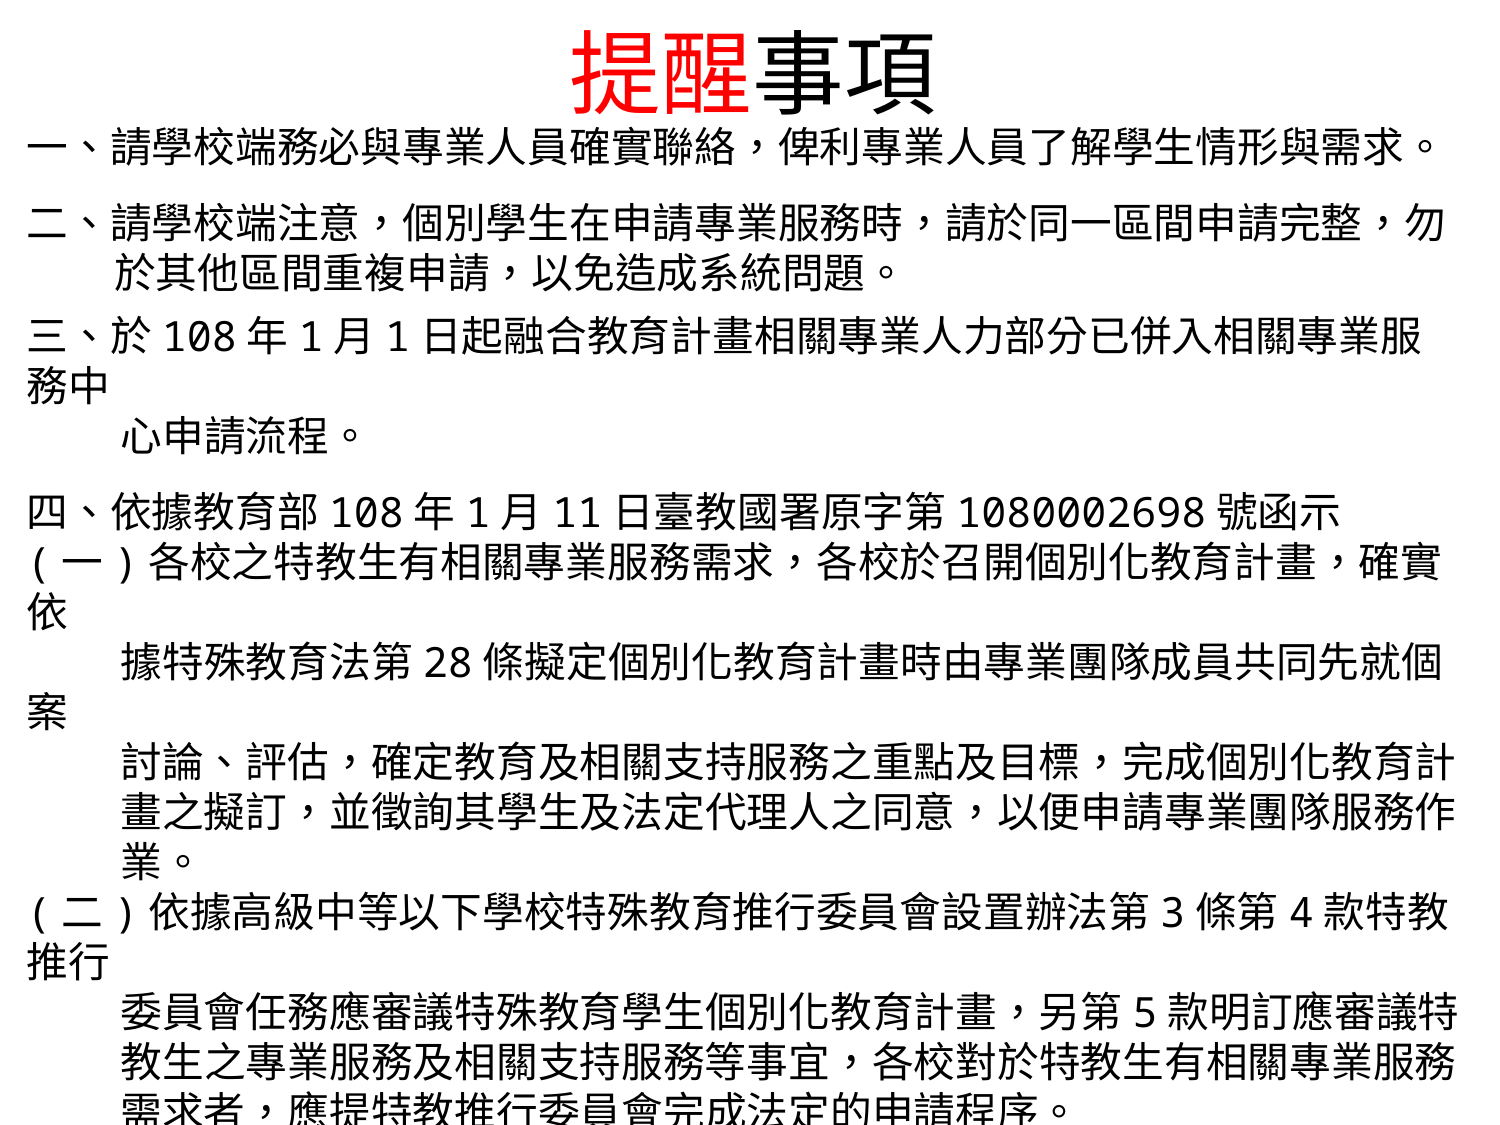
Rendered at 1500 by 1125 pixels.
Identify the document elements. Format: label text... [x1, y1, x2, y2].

text_box 一、請學校端務必與專業人員確實聯絡，俾利專業人員了解學生情形與需求。 二、請學校端注意，個別學生在申請專業服務時，請於同一區間申請完整，勿於其他區間重複申請，以免造成系統問題。 三、於108年1月1日起融合教育計畫相關專業人力部分已併入相關專業服務中 心申請流程。 四、依據教育部108年1月11日臺教國署原字第1080002698號函示 (一)各校之特教生有相關專業服務需求，各校於召開個別化教育計畫，確實依 據特殊教育法第28條擬定個別化教育計畫時由專業團隊成員共同先就個案 討論、評估，確定教育及相關支持服務之重點及目標，完成個別化教育計 畫之擬訂，並徵詢其學生及法定代理人之同意，以便申請專業團隊服務作 業。 (二)依據高級中等以下學校特殊教育推行委員會設置辦法第3條第4款特教推行 委員會任務應審議特殊教育學生個別化教育計畫，另第5款明訂應審議特 教生之專業服務及相關支持服務等事宜，各校對於特教生有相關專業服務 需求者，應提特教推行委員會完成法定的申請程序。 五、依據教育部國民及學前教育署108年2月1日臺教國署原字第1080012217號 相關專業服務中心108年度第一次工作會議記錄，申請各類別相關專業服務之基本時數為3小時。 [11, 113, 1477, 1125]
title 提醒事項 [77, 0, 1428, 113]
